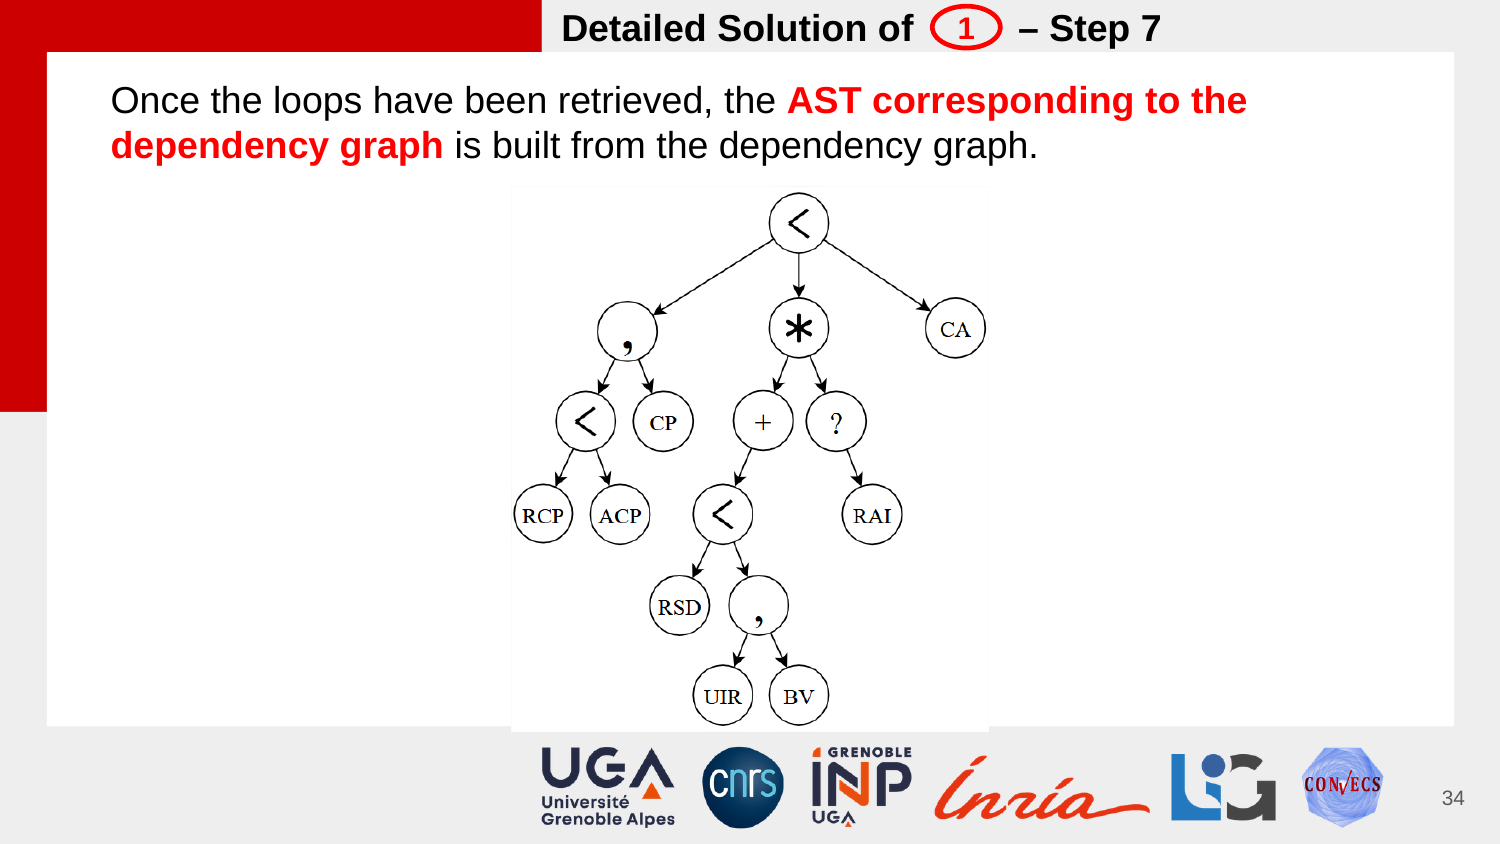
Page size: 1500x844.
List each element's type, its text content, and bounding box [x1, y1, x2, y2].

text_box Once the loops have been retrieved, the AST corresponding to the dependency graph is built from the dependency graph. [95, 72, 1405, 231]
text_box Detailed Solution of – Step 7 [546, 0, 1441, 55]
picture [0, 0, 1500, 844]
text_box 1 [932, 6, 1001, 49]
slide_number <numéro> [1389, 764, 1480, 830]
